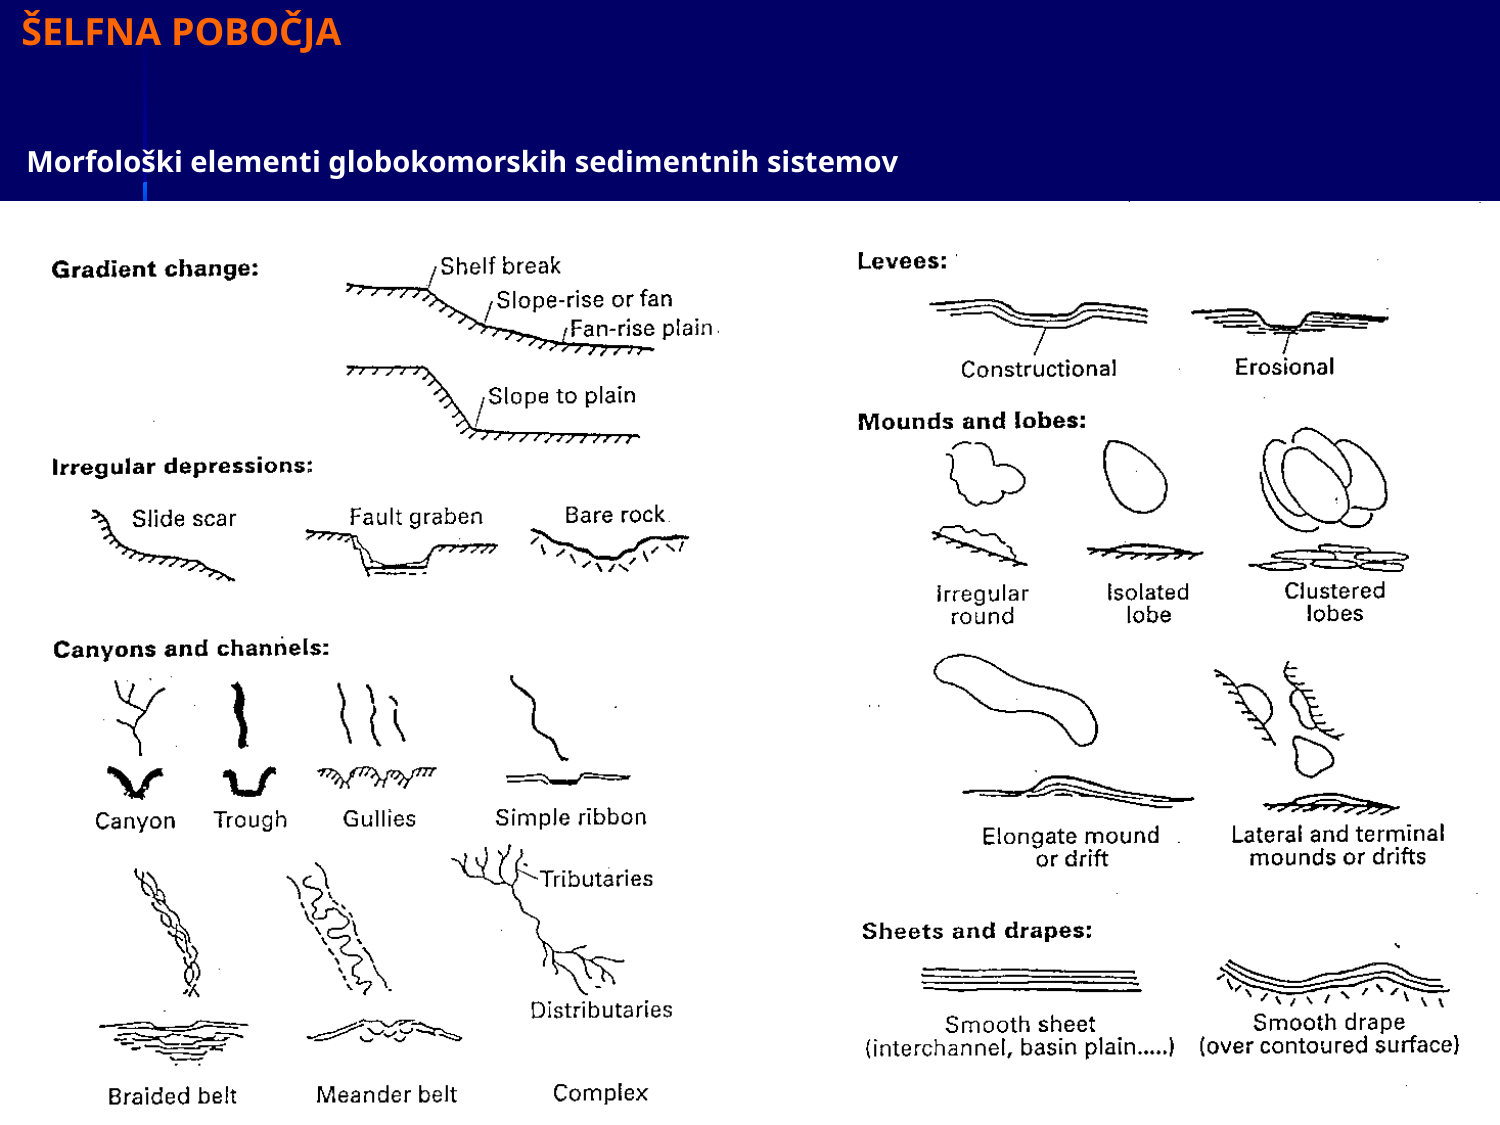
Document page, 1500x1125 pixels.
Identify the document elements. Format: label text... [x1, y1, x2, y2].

text_box Morfološki elementi globokomorskih sedimentnih sistemov [11, 136, 915, 187]
text_box ŠELFNA POBOČJA [6, 0, 357, 61]
picture [0, 201, 1500, 1125]
